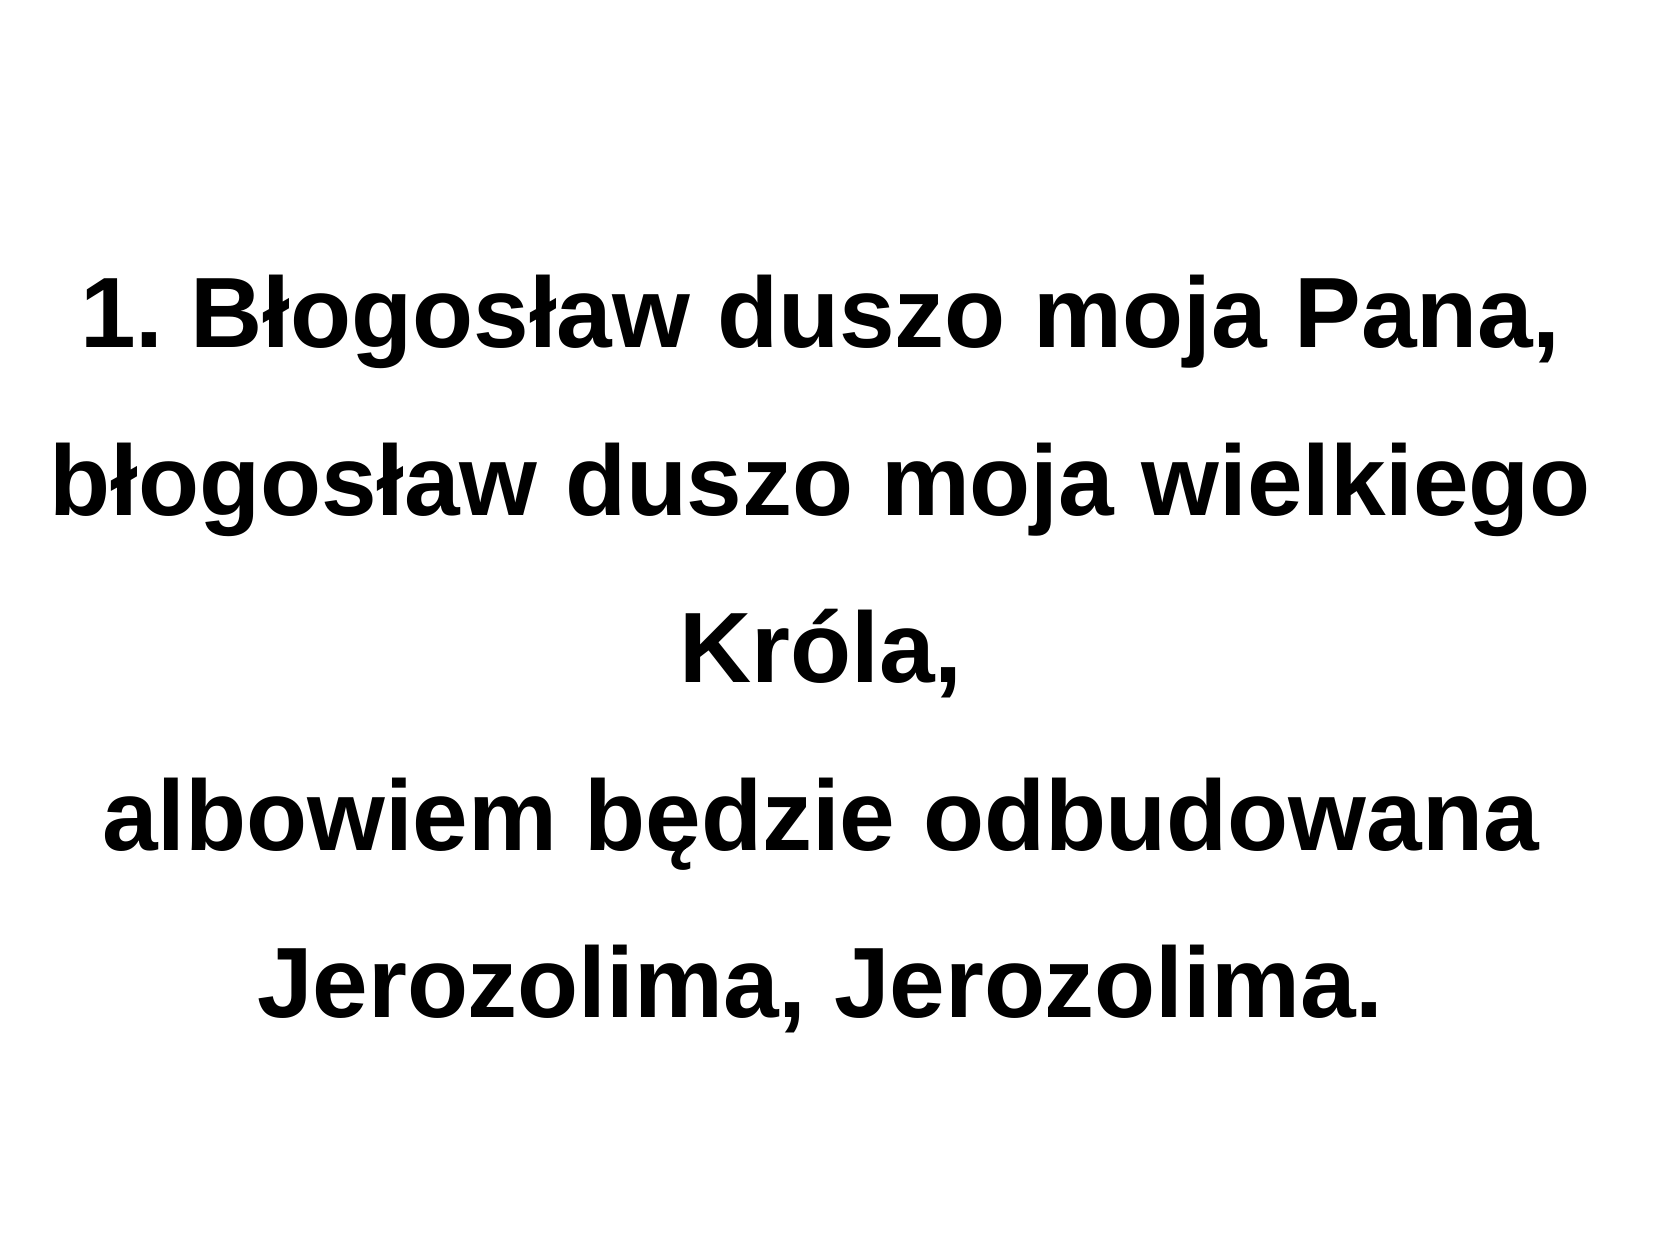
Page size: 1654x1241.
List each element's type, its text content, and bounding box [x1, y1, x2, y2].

subtitle 1. Błogosław duszo moja Pana, błogosław duszo moja wielkiego Króla, albowiem będzie odbudowana Jerozolima, Jerozolima. [0, 0, 1642, 1241]
